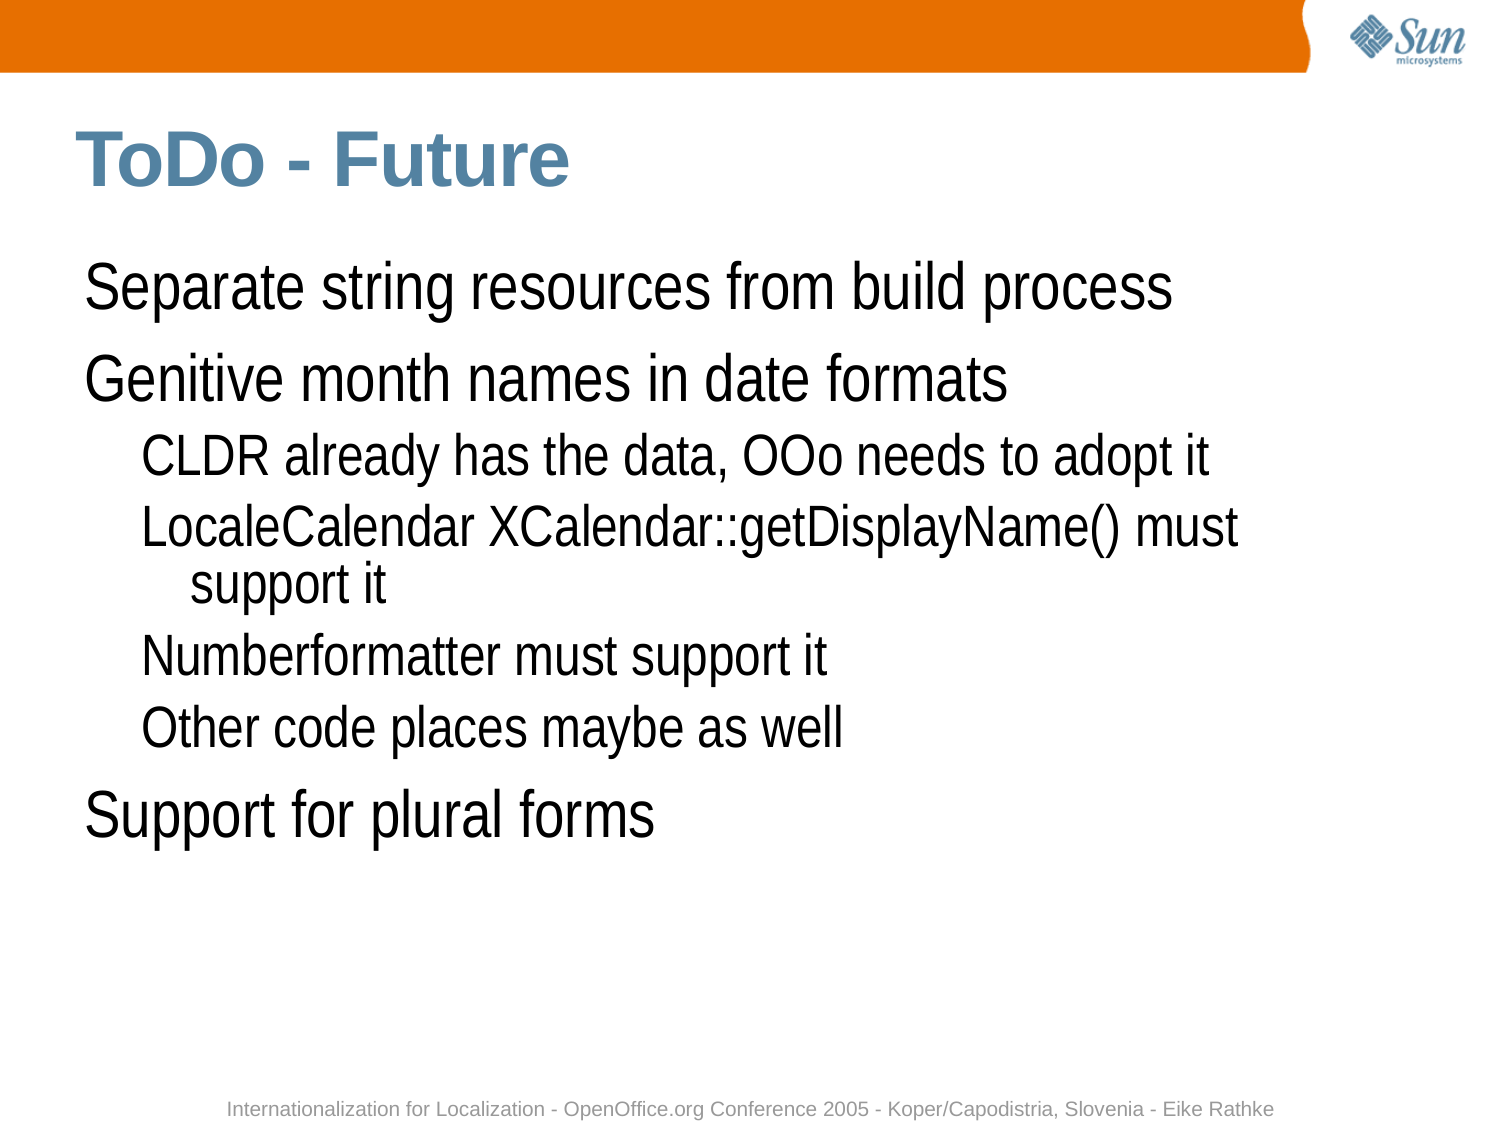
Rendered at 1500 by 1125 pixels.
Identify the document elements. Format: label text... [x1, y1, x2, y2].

title ToDo - Future [75, 122, 1438, 228]
list Separate string resources from build process Genitive month names in date formats CLDR already has the data, OOo needs to adopt it LocaleCalendar XCalendar::getDisplayName() must support it Numberformatter must support it Other code places maybe as well Support for plural forms [64, 257, 1402, 1017]
picture [0, 0, 1500, 75]
